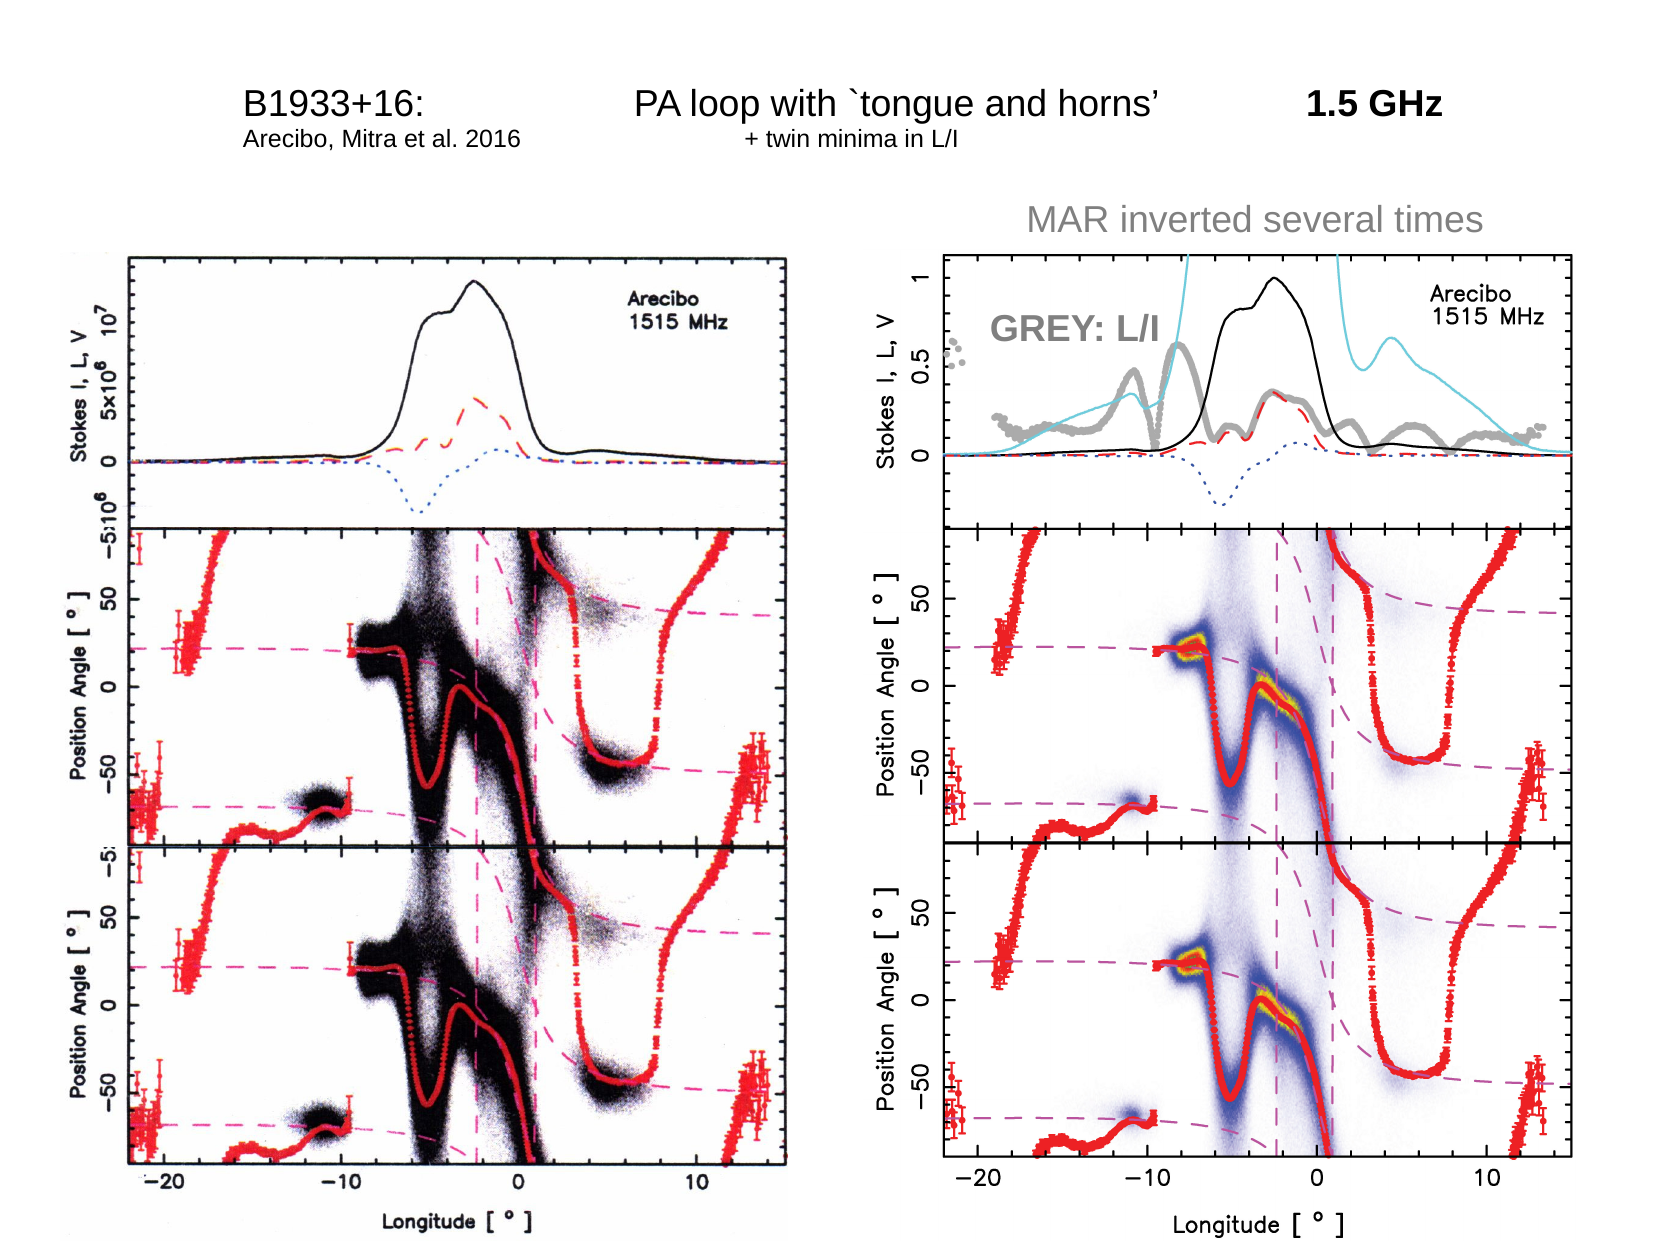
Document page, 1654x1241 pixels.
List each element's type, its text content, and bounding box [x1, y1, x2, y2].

picture [863, 249, 1576, 1241]
picture [60, 252, 788, 1241]
text_box MAR inverted several times [1011, 191, 1499, 249]
text_box GREY: L/I [975, 300, 1175, 357]
text_box B1933+16: PA loop with `tongue and horns’ 1.5 GHz Arecibo, Mitra et al. 2016 + twin minima in L/I [228, 75, 1459, 160]
